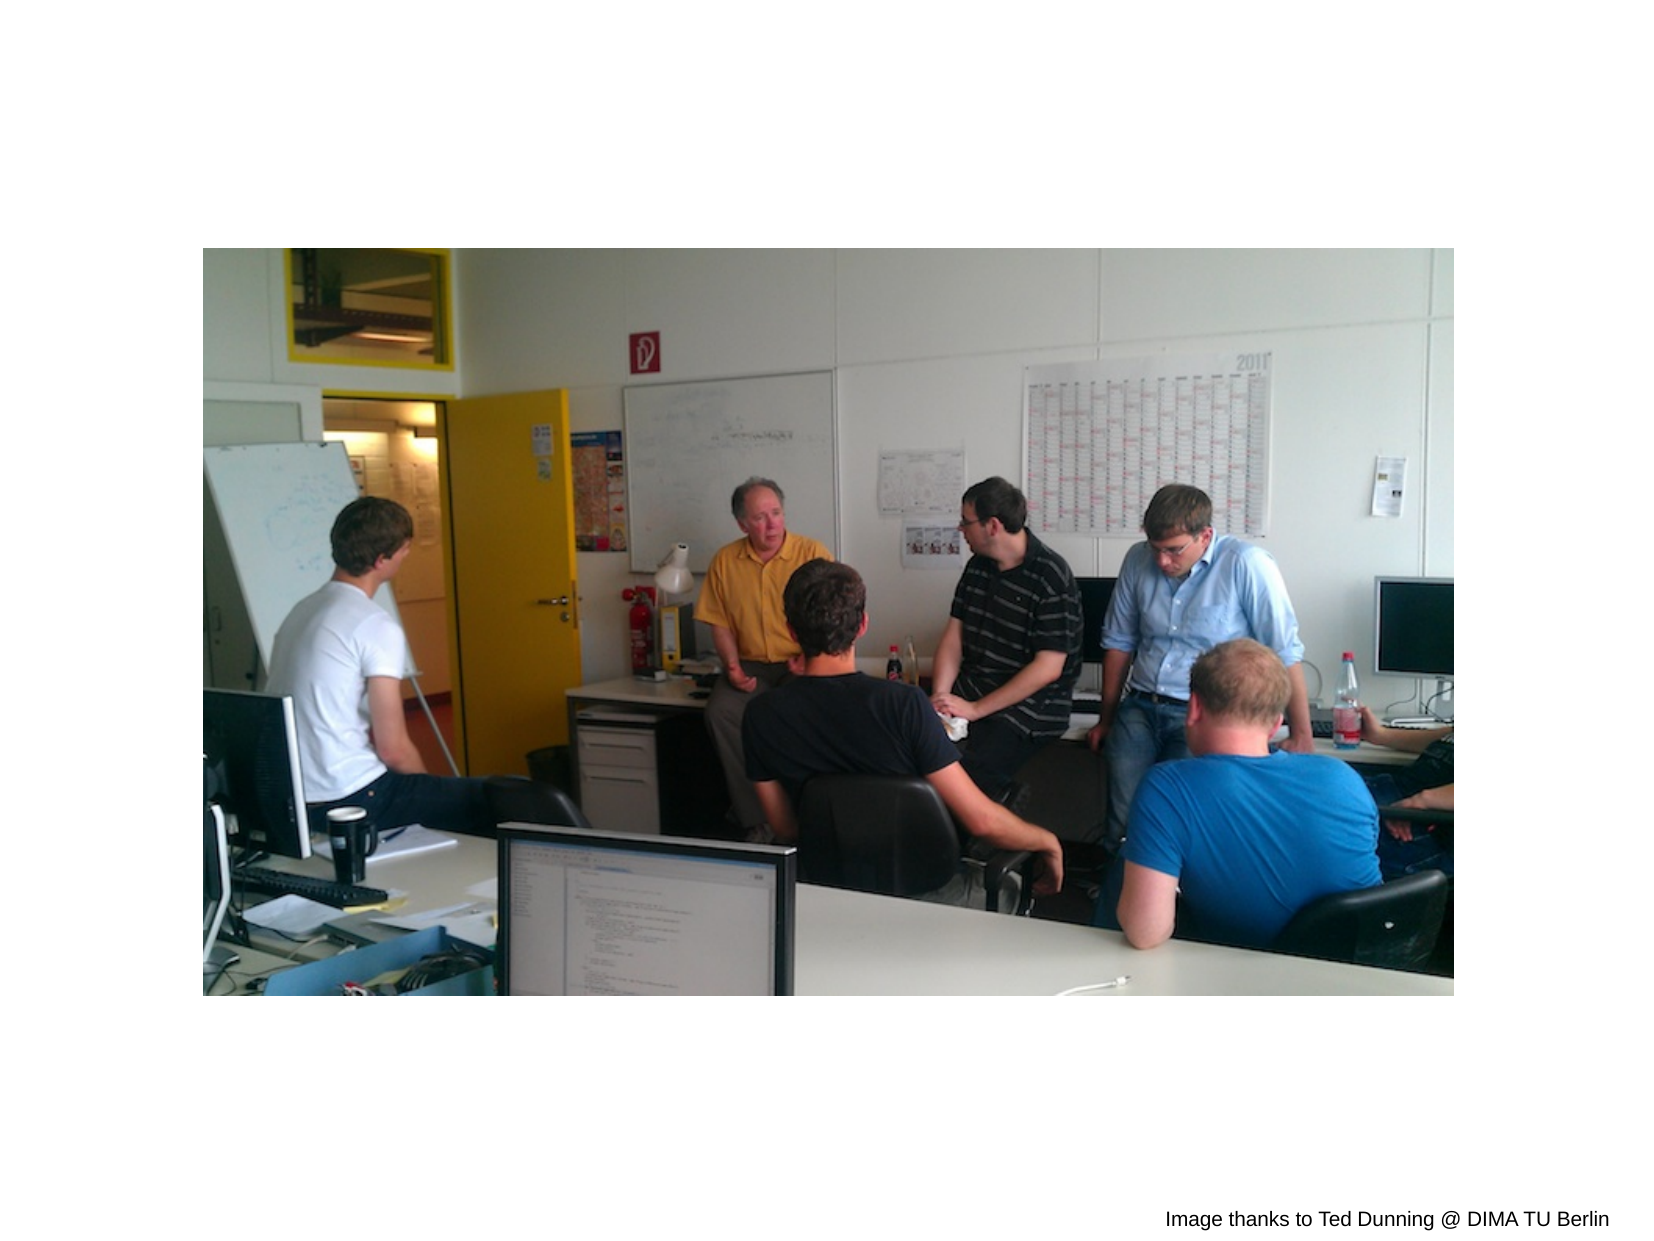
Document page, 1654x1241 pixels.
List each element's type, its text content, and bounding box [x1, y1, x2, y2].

picture [203, 248, 1454, 996]
text_box Image thanks to Ted Dunning @ DIMA TU Berlin [1150, 1200, 1628, 1239]
